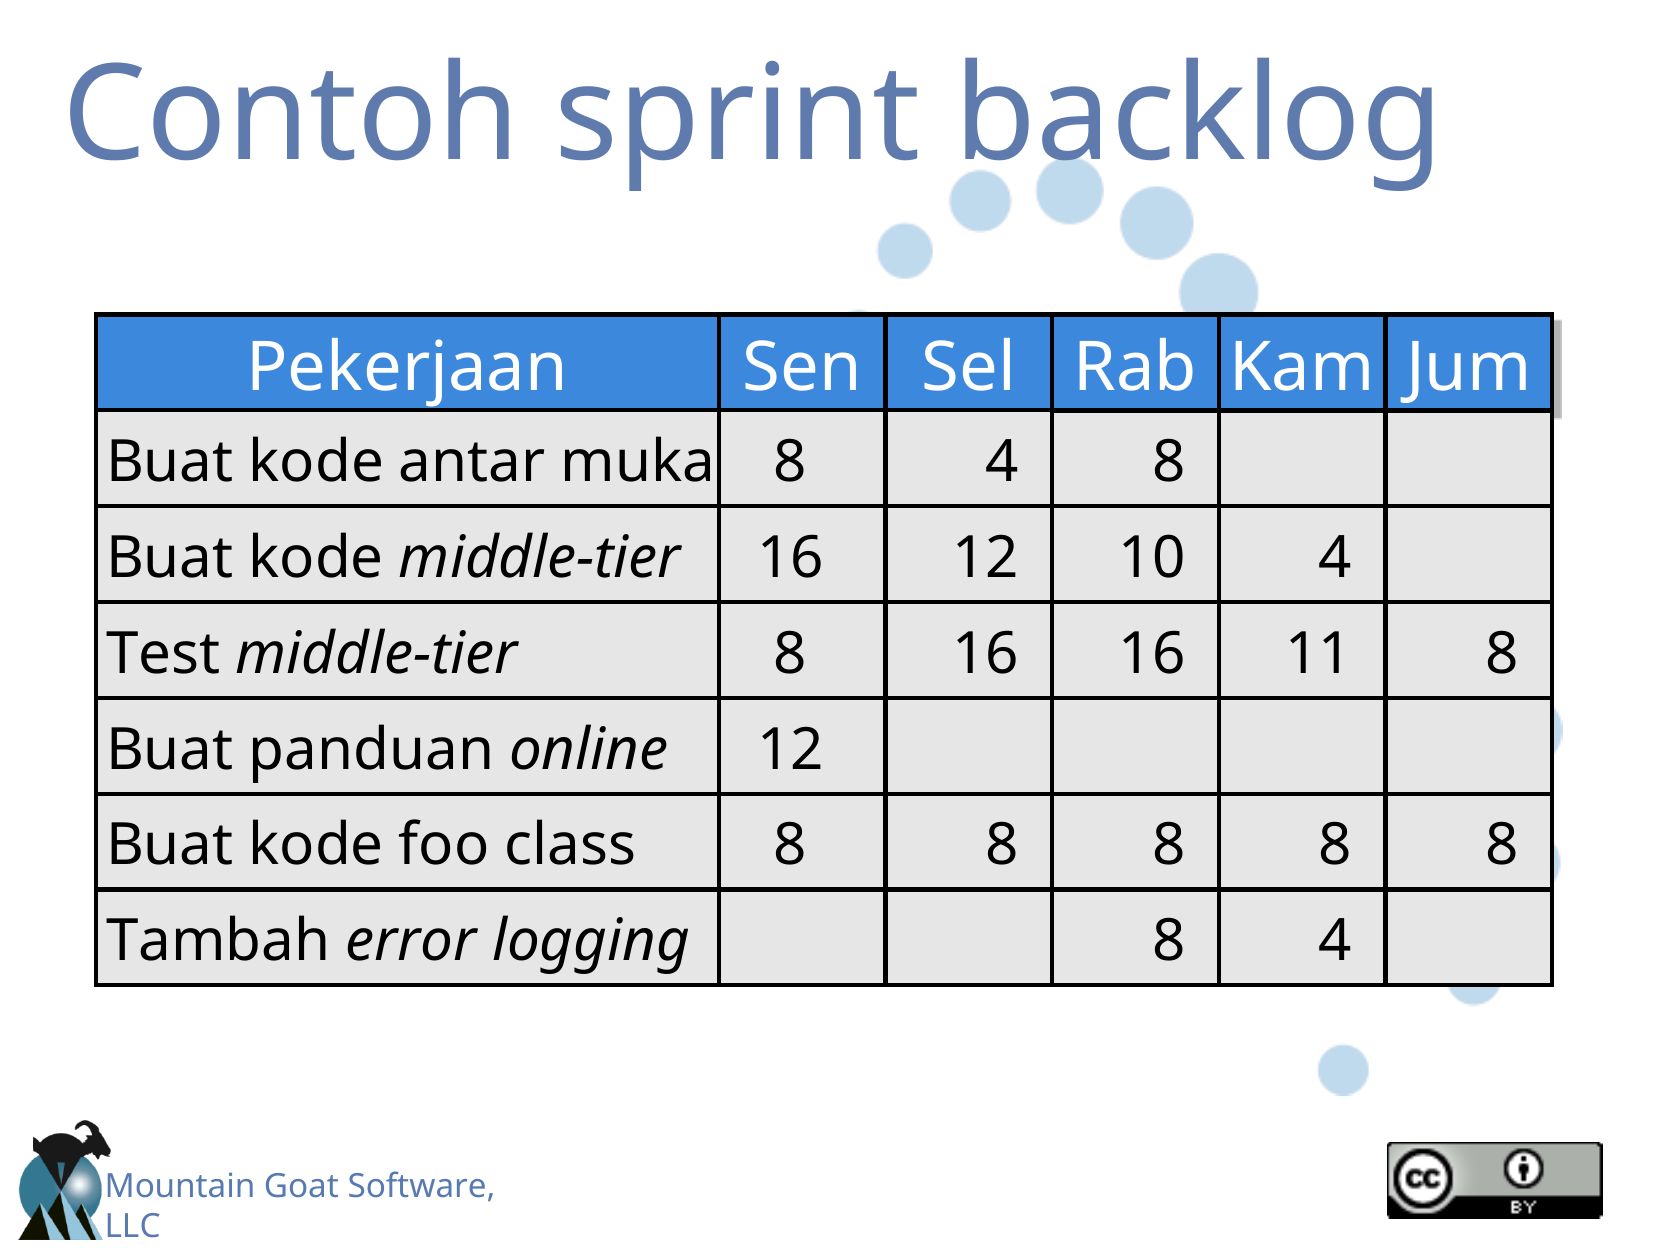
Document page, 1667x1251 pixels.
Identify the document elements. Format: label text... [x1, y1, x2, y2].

text_box [1385, 889, 1553, 986]
text_box 8 [718, 410, 885, 506]
text_box Sel [885, 314, 1052, 410]
text_box [718, 889, 1052, 986]
text_box [1219, 410, 1553, 602]
text_box 8 [718, 793, 885, 889]
text_box 8 [718, 602, 885, 697]
text_box 8 [1052, 410, 1219, 506]
text_box [885, 697, 1553, 793]
text_box Kam [1218, 314, 1385, 410]
text_box 8 [1052, 793, 1219, 889]
text_box Buat panduan online [95, 697, 718, 793]
text_box 8 [885, 793, 1052, 889]
text_box 12 [718, 697, 885, 793]
text_box 8 [1385, 793, 1553, 889]
picture [1387, 1142, 1603, 1219]
text_box Buat kode middle-tier [95, 506, 718, 602]
text_box 4 [1219, 506, 1385, 602]
text_box Sen [718, 314, 885, 410]
text_box 4 [885, 410, 1052, 506]
text_box 16 [718, 506, 885, 602]
text_box Jum [1385, 314, 1553, 410]
text_box Tambah error logging [95, 889, 718, 986]
text_box 8 [1219, 793, 1385, 889]
text_box 16 [885, 602, 1052, 697]
text_box 12 [885, 506, 1052, 602]
text_box 16 [1052, 602, 1219, 697]
picture [18, 1120, 111, 1240]
text_box 8 [1385, 602, 1553, 697]
text_box 10 [1052, 506, 1219, 602]
text_box Buat kode foo class [95, 793, 718, 889]
text_box Rab [1052, 314, 1218, 410]
title Contoh sprint backlog [56, 18, 1609, 194]
text_box 4 [1219, 889, 1385, 986]
text_box 8 [1052, 889, 1219, 986]
text_box Buat kode antar muka [95, 410, 718, 506]
picture [835, 194, 1563, 1096]
text_box Pekerjaan [95, 314, 718, 410]
text_box Test middle-tier [95, 602, 718, 697]
text_box 11 [1219, 602, 1385, 697]
